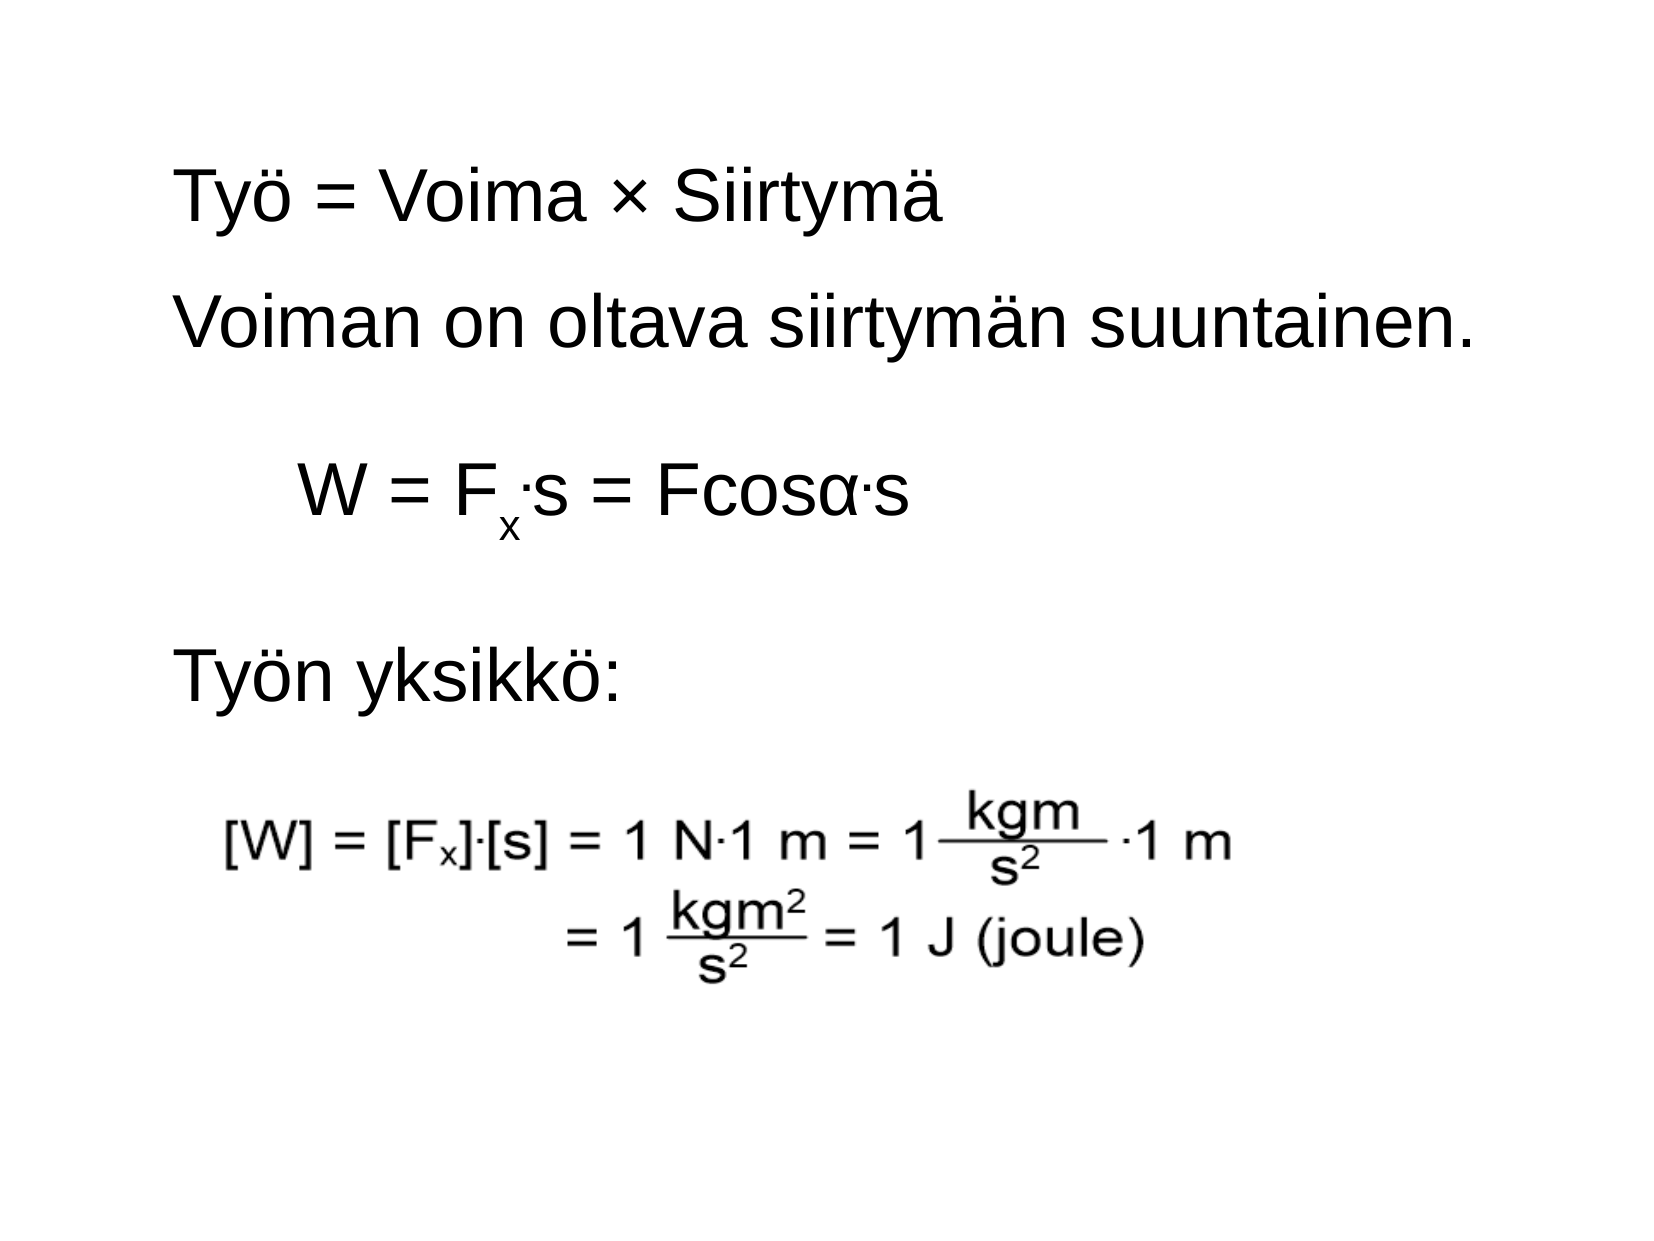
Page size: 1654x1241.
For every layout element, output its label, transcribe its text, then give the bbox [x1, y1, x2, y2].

picture [174, 720, 1312, 1043]
text_box Työ = Voima × Siirtymä Voiman on oltava siirtymän suuntainen. W = Fx.s = Fcosα.s Työn yksikkö: [157, 146, 1560, 1002]
